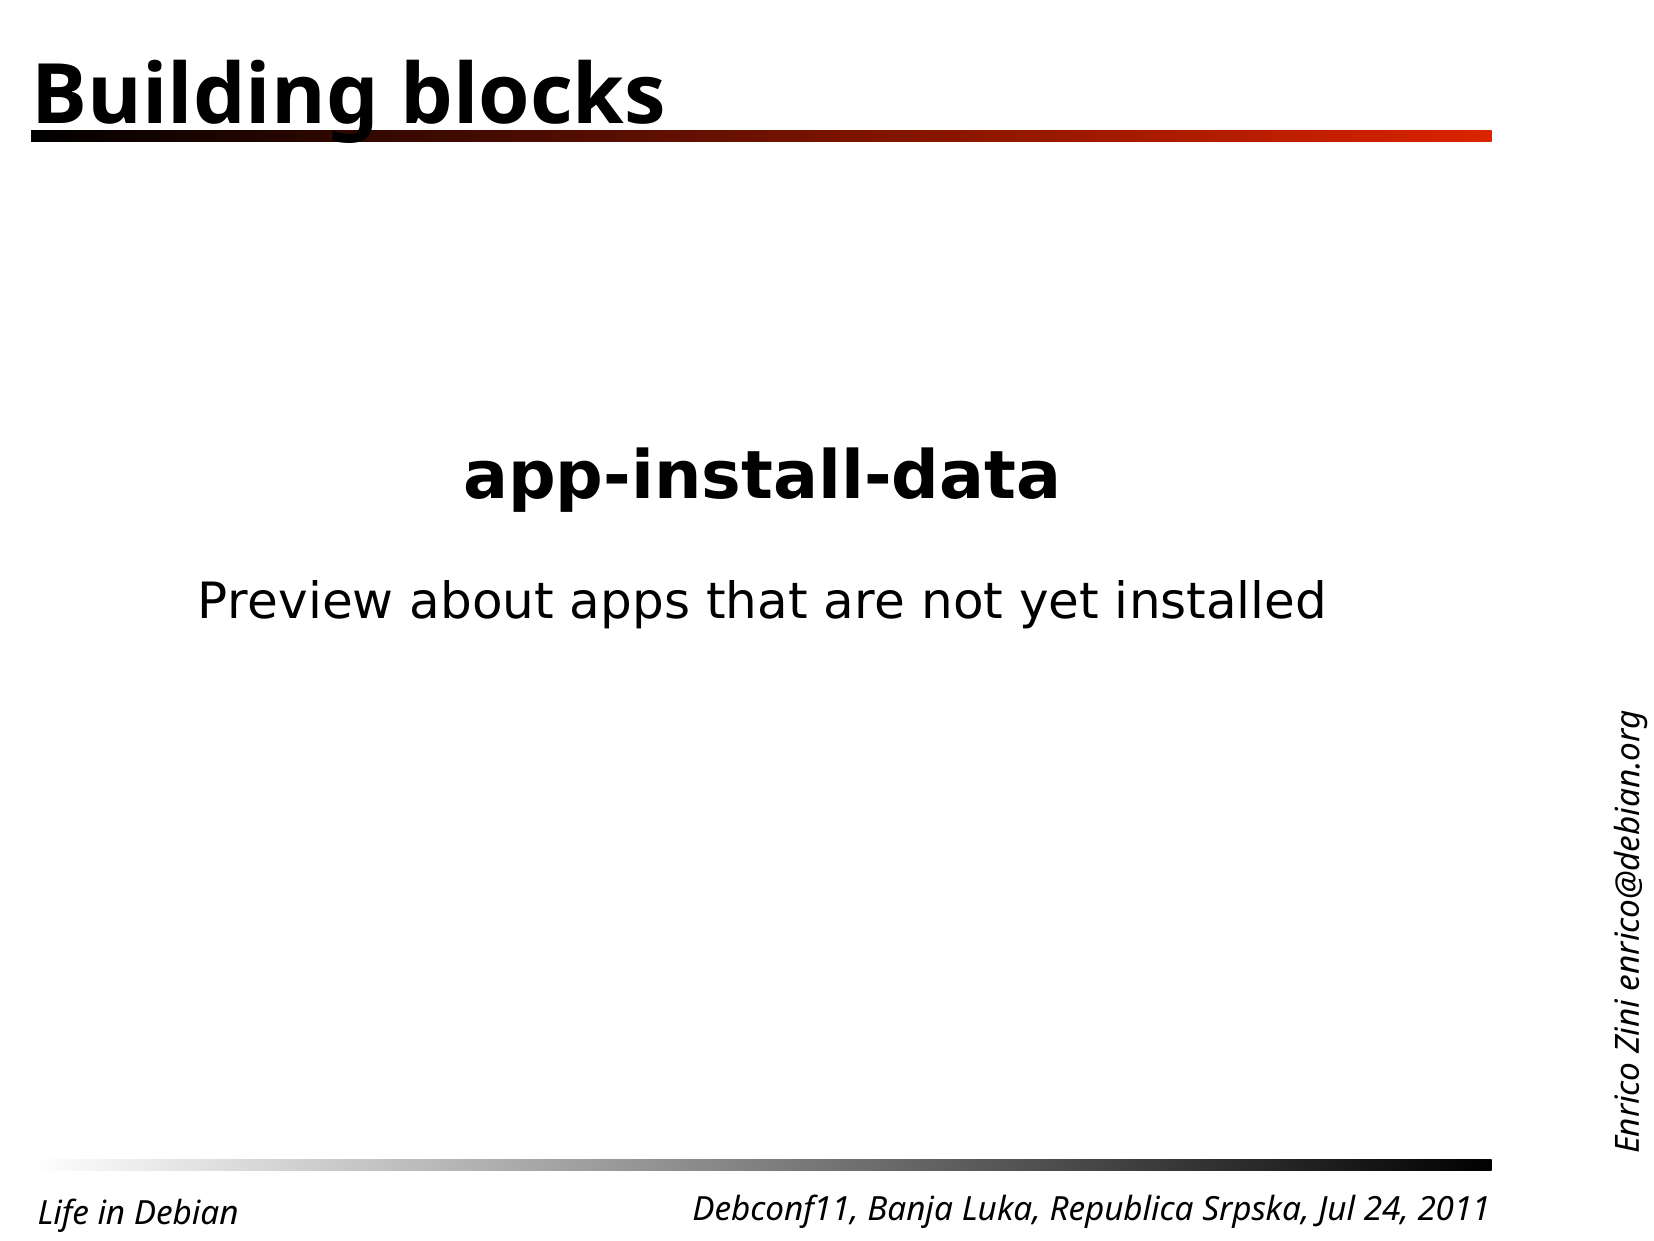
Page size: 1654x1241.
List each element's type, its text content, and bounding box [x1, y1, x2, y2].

text_box app-install-data Preview about apps that are not yet installed [30, 436, 1495, 631]
text_box Building blocks [31, 34, 1438, 168]
